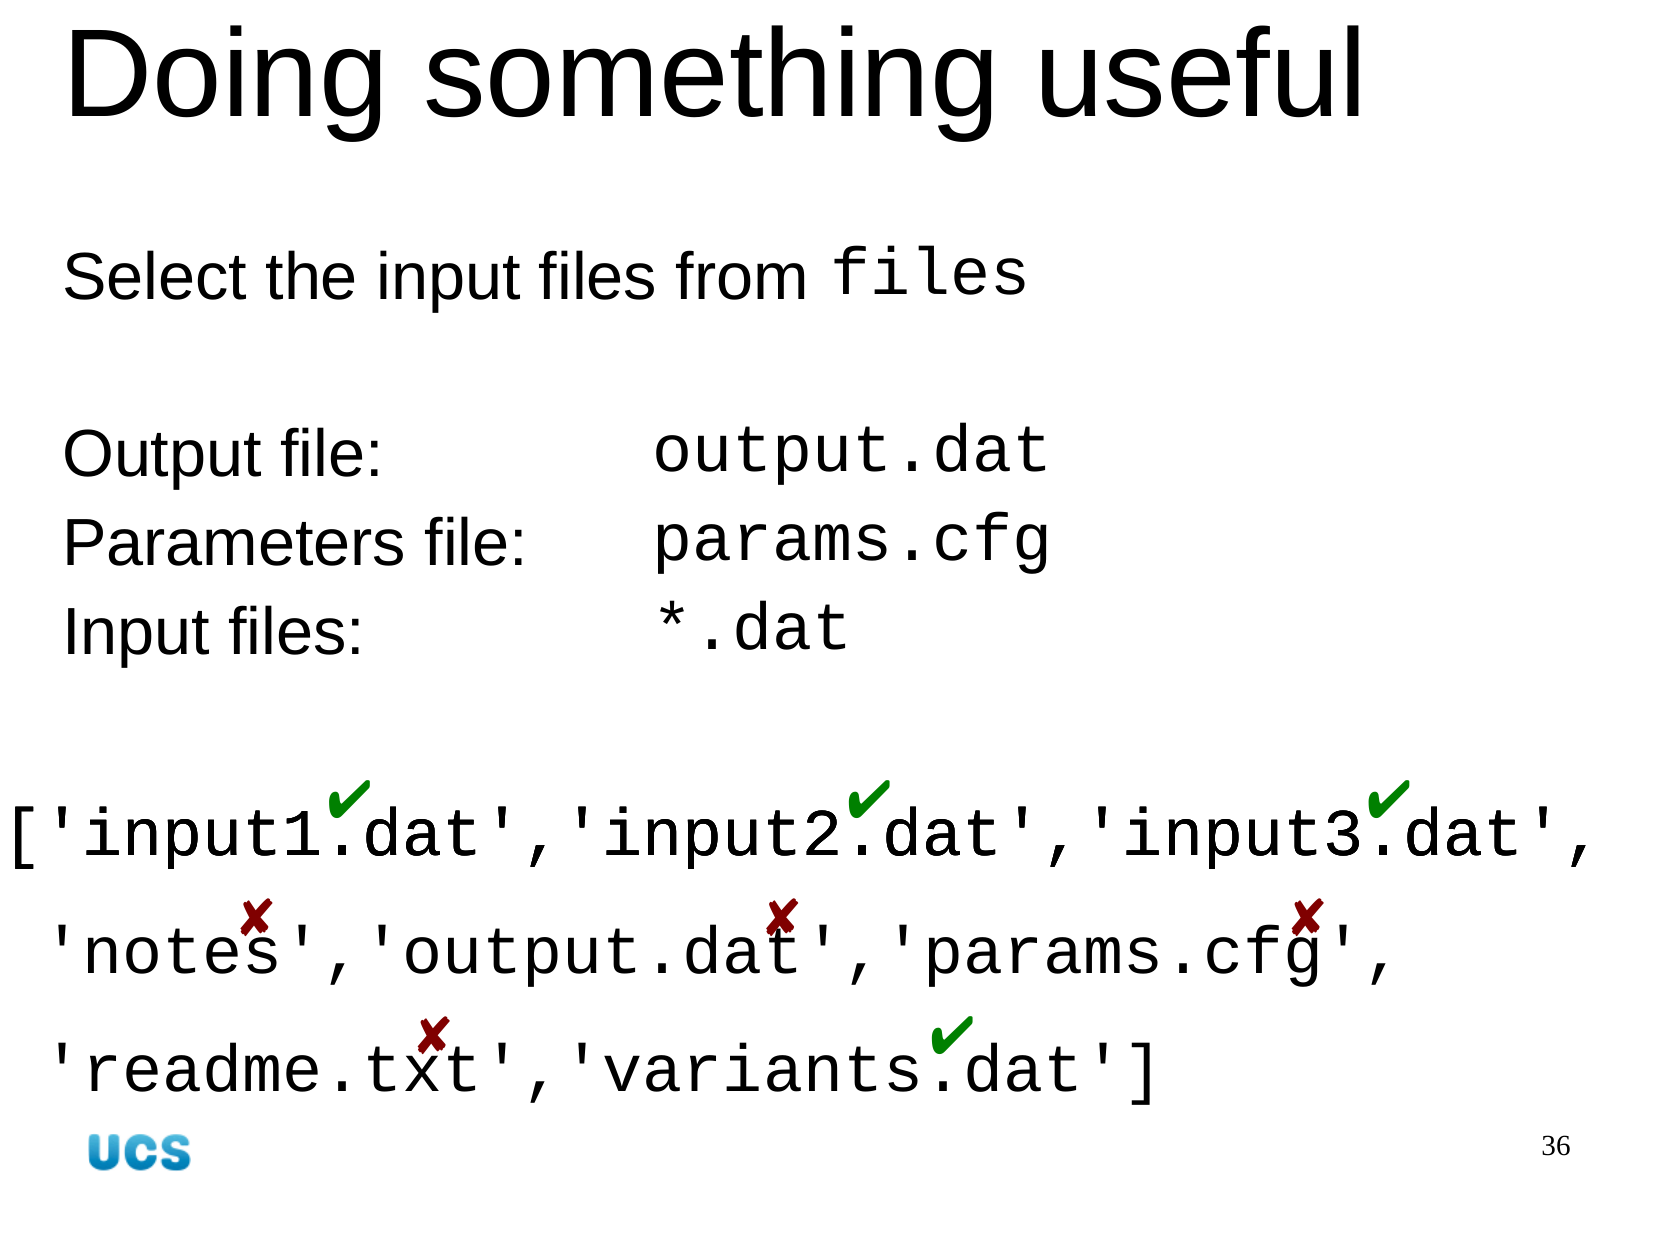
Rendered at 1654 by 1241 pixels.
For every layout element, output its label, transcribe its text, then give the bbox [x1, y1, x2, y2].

text_box  [325, 767, 388, 839]
text_box 'notes','output.dat','params.cfg', [0, 915, 1407, 997]
text_box  [1364, 767, 1428, 839]
text_box Output file: [59, 413, 389, 495]
text_box Select the input files from [59, 236, 816, 317]
text_box  [413, 1004, 465, 1075]
text_box *.dat [649, 590, 856, 673]
text_box ['input1.dat','input2.dat','input3.dat', [0, 797, 1607, 879]
text_box 'readme.txt','variants.dat'] [0, 1033, 1167, 1115]
text_box params.cfg [649, 502, 1056, 584]
text_box  [1287, 886, 1339, 957]
text_box Parameters file: [59, 502, 533, 583]
text_box Input files: [59, 590, 370, 672]
text_box  [236, 886, 288, 957]
text_box  [844, 767, 908, 839]
text_box  [762, 886, 814, 957]
text_box  [927, 1004, 991, 1075]
text_box output.dat [649, 413, 1056, 496]
picture [88, 1133, 191, 1172]
text_box files [827, 236, 1034, 318]
text_box Doing something useful [59, 0, 1372, 146]
